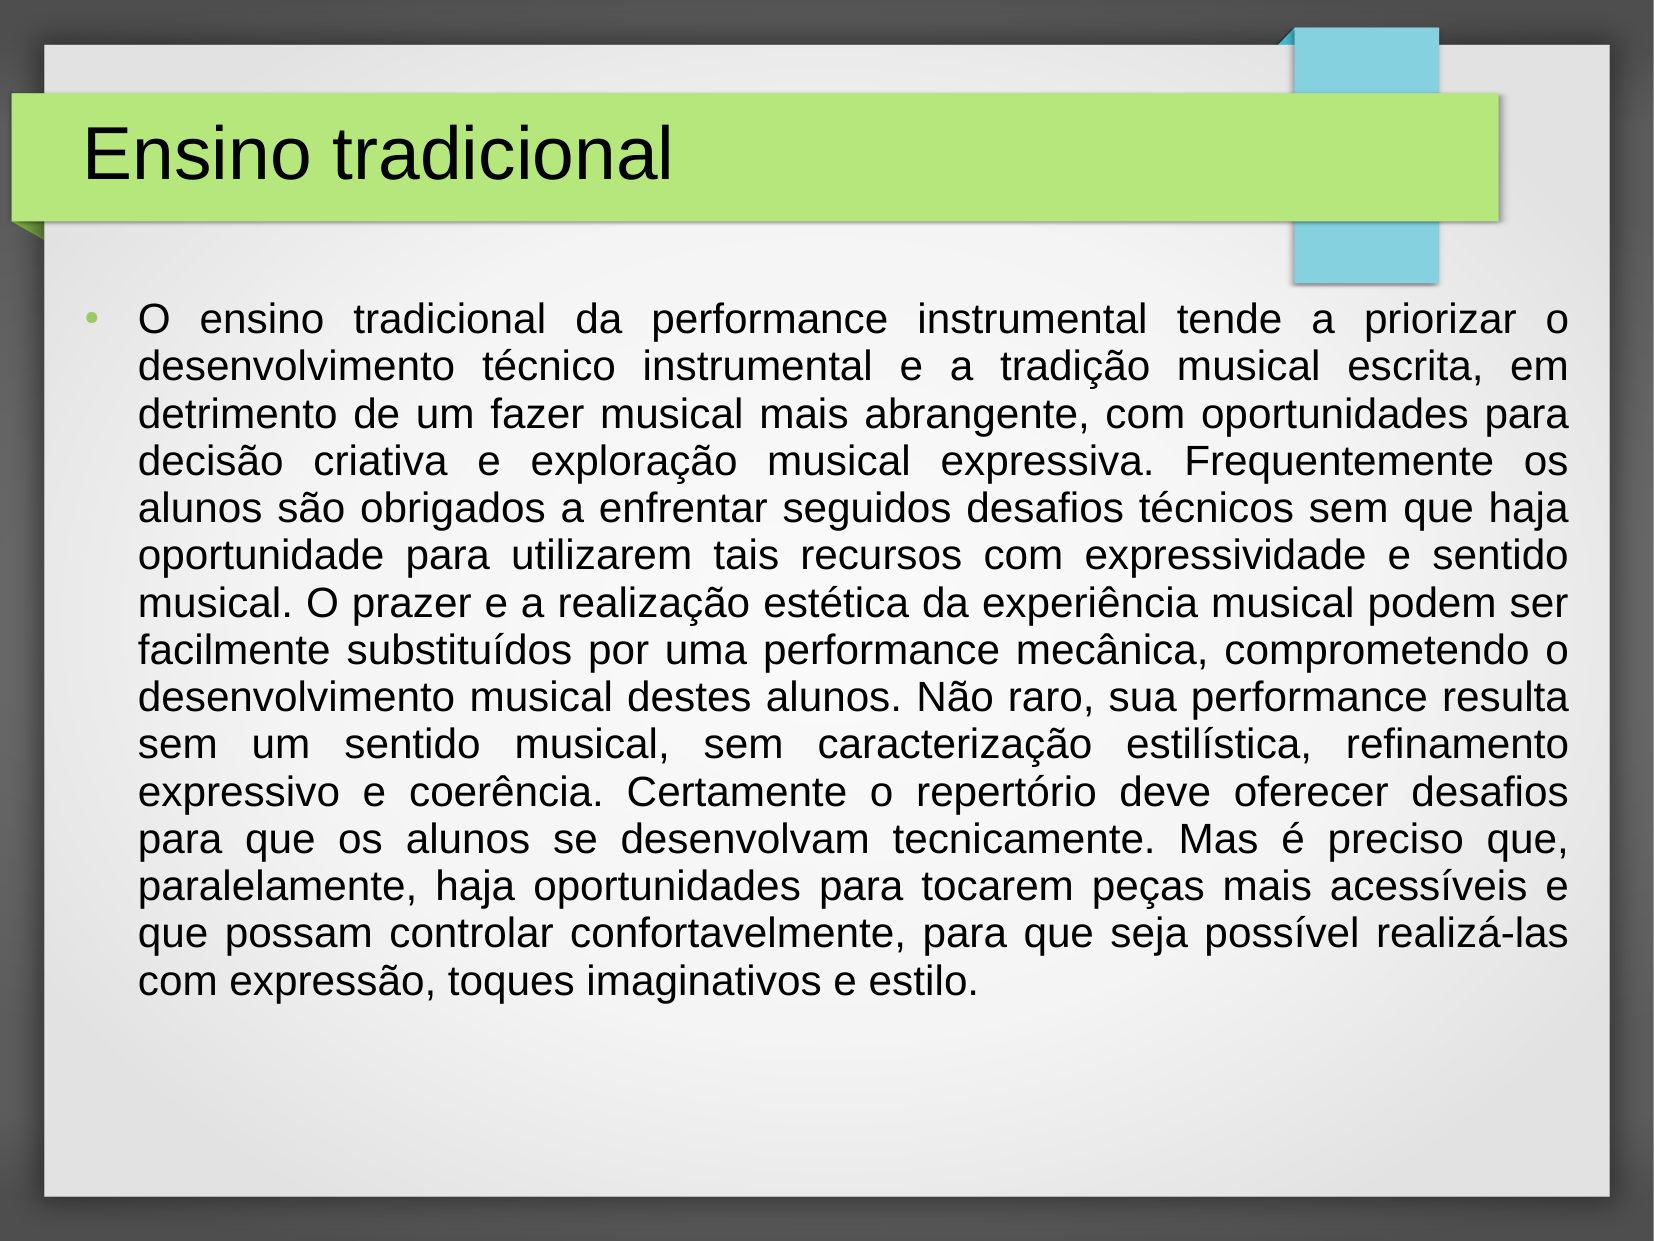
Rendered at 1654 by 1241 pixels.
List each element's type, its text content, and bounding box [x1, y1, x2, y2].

list O ensino tradicional da performance instrumental tende a priorizar o desenvolvimento técnico instrumental e a tradição musical escrita, em detrimento de um fazer musical mais abrangente, com oportunidades para decisão criativa e exploração musical expressiva. Frequentemente os alunos são obrigados a enfrentar seguidos desafios técnicos sem que haja oportunidade para utilizarem tais recursos com expressividade e sentido musical. O prazer e a realização estética da experiência musical podem ser facilmente substituídos por uma performance mecânica, comprometendo o desenvolvimento musical destes alunos. Não raro, sua performance resulta sem um sentido musical, sem caracterização estilística, refinamento expressivo e coerência. Certamente o repertório deve oferecer desafios para que os alunos se desenvolvam tecnicamente. Mas é preciso que, paralelamente, haja oportunidades para tocarem peças mais acessíveis e que possam controlar confortavelmente, para que seja possível realizá-las com expressão, toques imaginativos e estilo. [82, 295, 1571, 1015]
picture [0, 0, 1654, 1241]
title Ensino tradicional [82, 94, 1264, 213]
